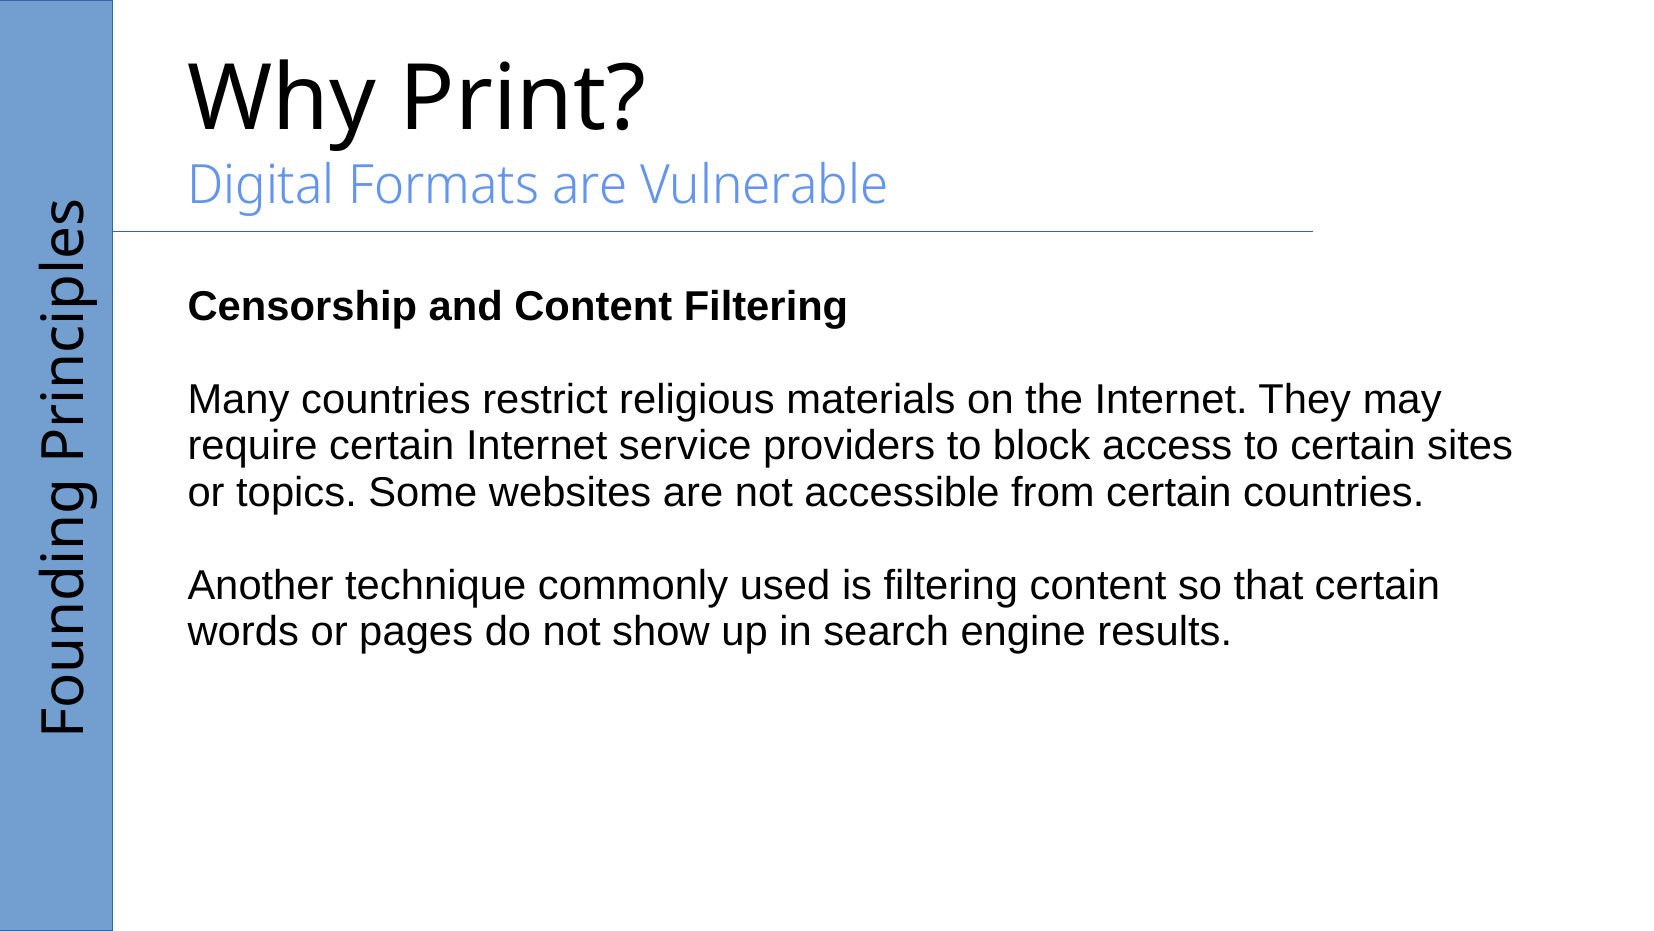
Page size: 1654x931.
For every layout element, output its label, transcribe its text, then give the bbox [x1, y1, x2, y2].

subtitle Censorship and Content Filtering Many countries restrict religious materials on the Internet. They may require certain Internet service providers to block access to certain sites or topics. Some websites are not accessible from certain countries. Another technique commonly used is filtering content so that certain words or pages do not show up in search engine results. [187, 282, 1538, 887]
title Why Print? [187, 33, 1571, 125]
text_box Founding Principles [13, 37, 105, 901]
text_box [0, 0, 113, 931]
title Digital Formats are Vulnerable [187, 125, 1571, 239]
